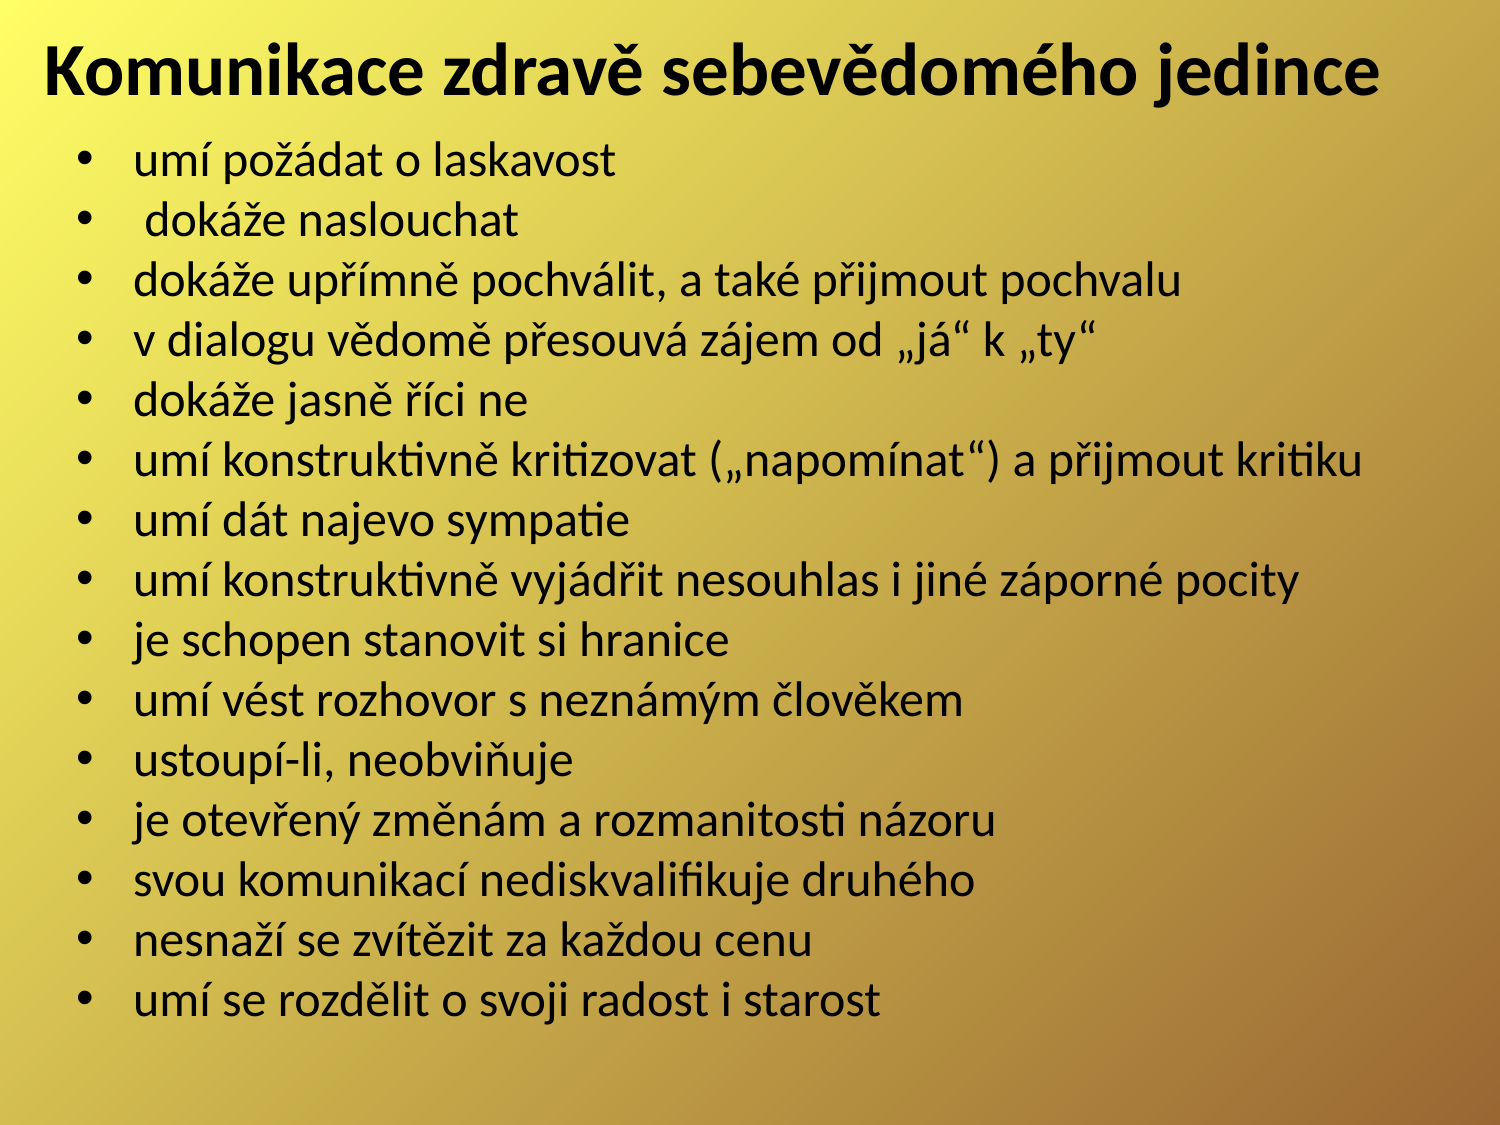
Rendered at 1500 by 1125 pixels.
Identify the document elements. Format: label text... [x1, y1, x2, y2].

text_box umí požádat o laskavost dokáže naslouchat dokáže upřímně pochválit, a také přijmout pochvalu v dialogu vědomě přesouvá zájem od „já“ k „ty“ dokáže jasně říci ne umí konstruktivně kritizovat („napomínat“) a přijmout kritiku umí dát najevo sympatie umí konstruktivně vyjádřit nesouhlas i jiné záporné pocity je schopen stanovit si hranice umí vést rozhovor s neznámým člověkem ustoupí-li, neobviňuje je otevřený změnám a rozmanitosti názoru svou komunikací nediskvalifikuje druhého nesnaží se zvítězit za každou cenu umí se rozdělit o svoji radost i starost [62, 119, 1432, 1035]
text_box Komunikace zdravě sebevědomého jedince [29, 13, 1435, 118]
